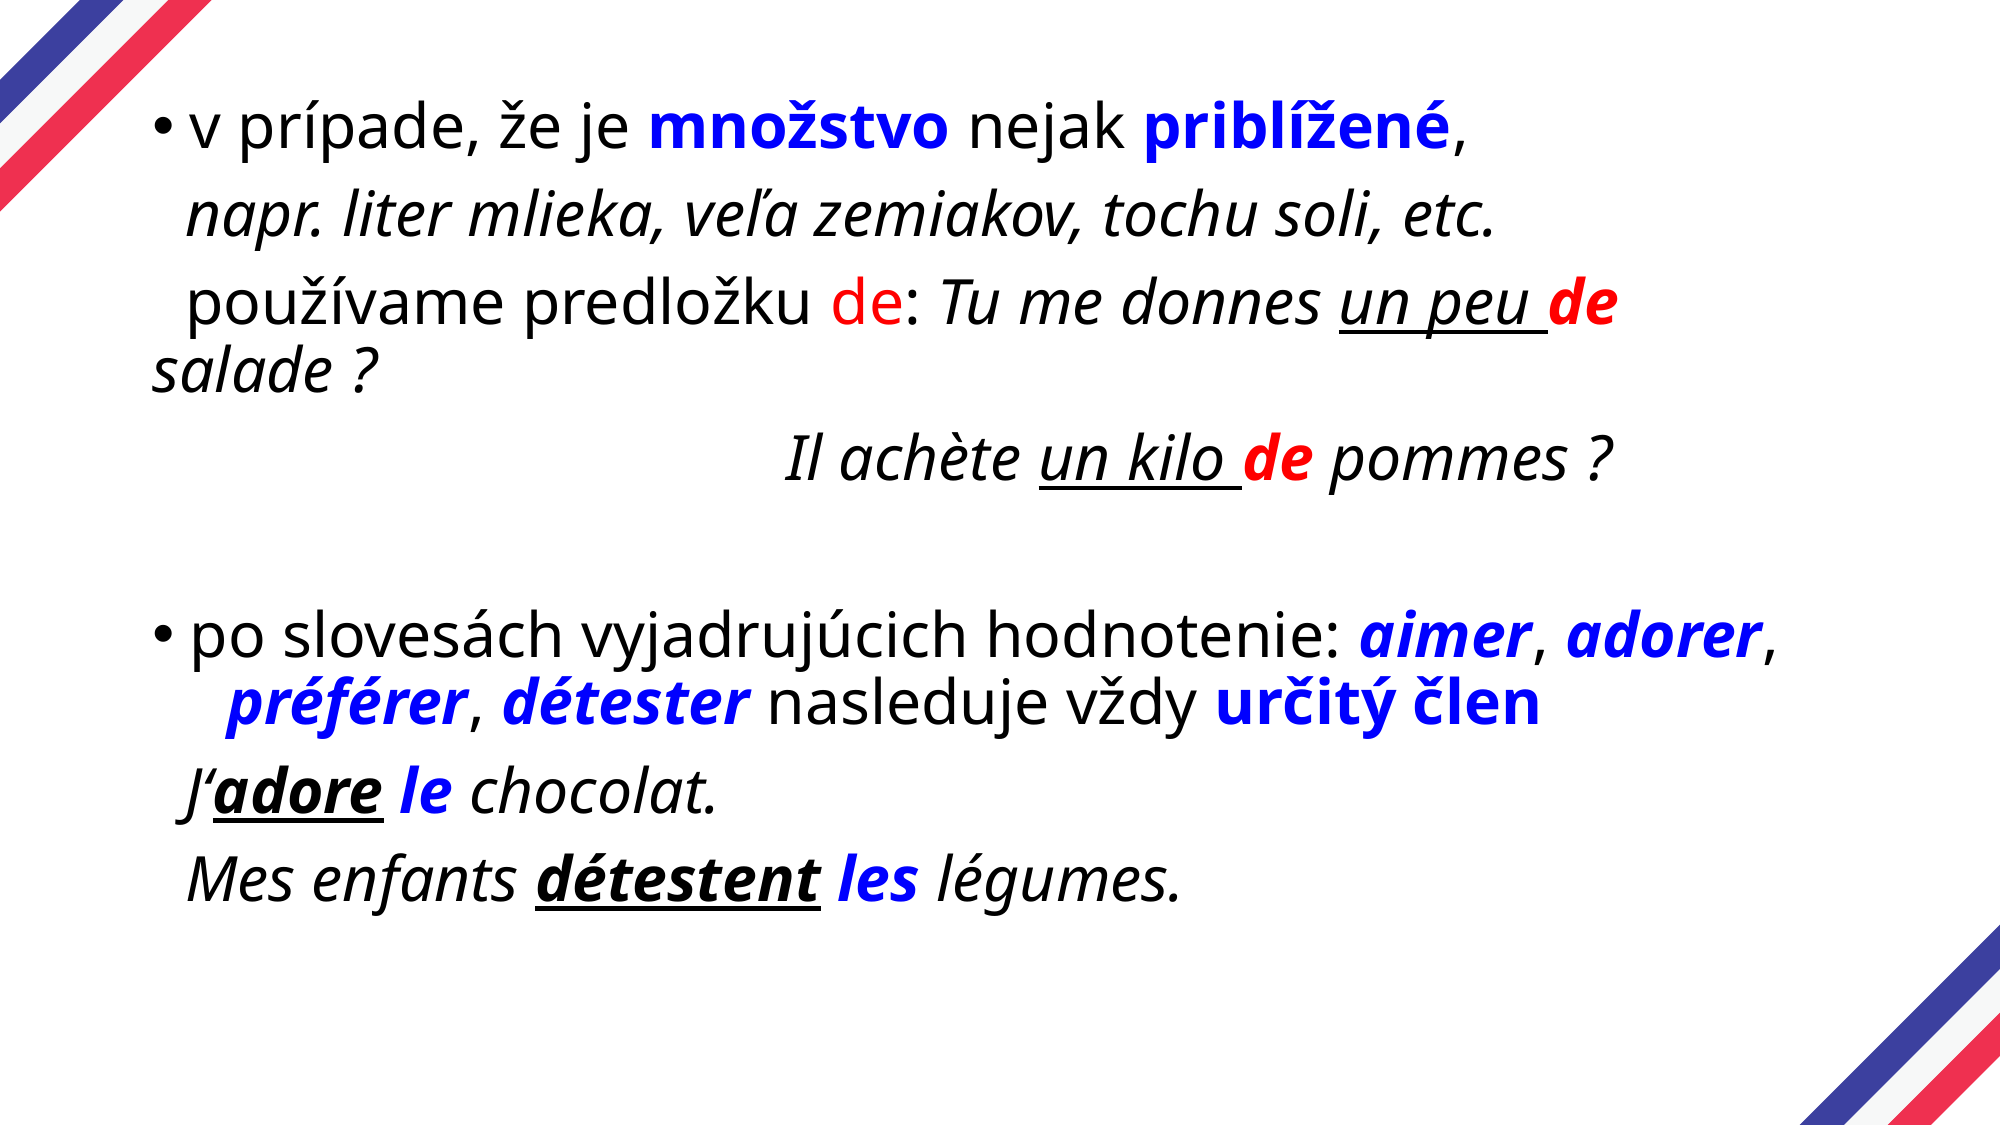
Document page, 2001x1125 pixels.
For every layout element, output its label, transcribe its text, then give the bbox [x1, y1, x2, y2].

list v prípade, že je množstvo nejak priblížené, napr. liter mlieka, veľa zemiakov, tochu soli, etc. používame predložku de: Tu me donnes un peu de salade ? Il achète un kilo de pommes ? po slovesách vyjadrujúcich hodnotenie: aimer, adorer, préférer, détester nasleduje vždy určitý člen J‘adore le chocolat. Mes enfants détestent les légumes. [137, 87, 1863, 1014]
text_box [0, 0, 212, 212]
text_box [1799, 924, 2000, 1125]
